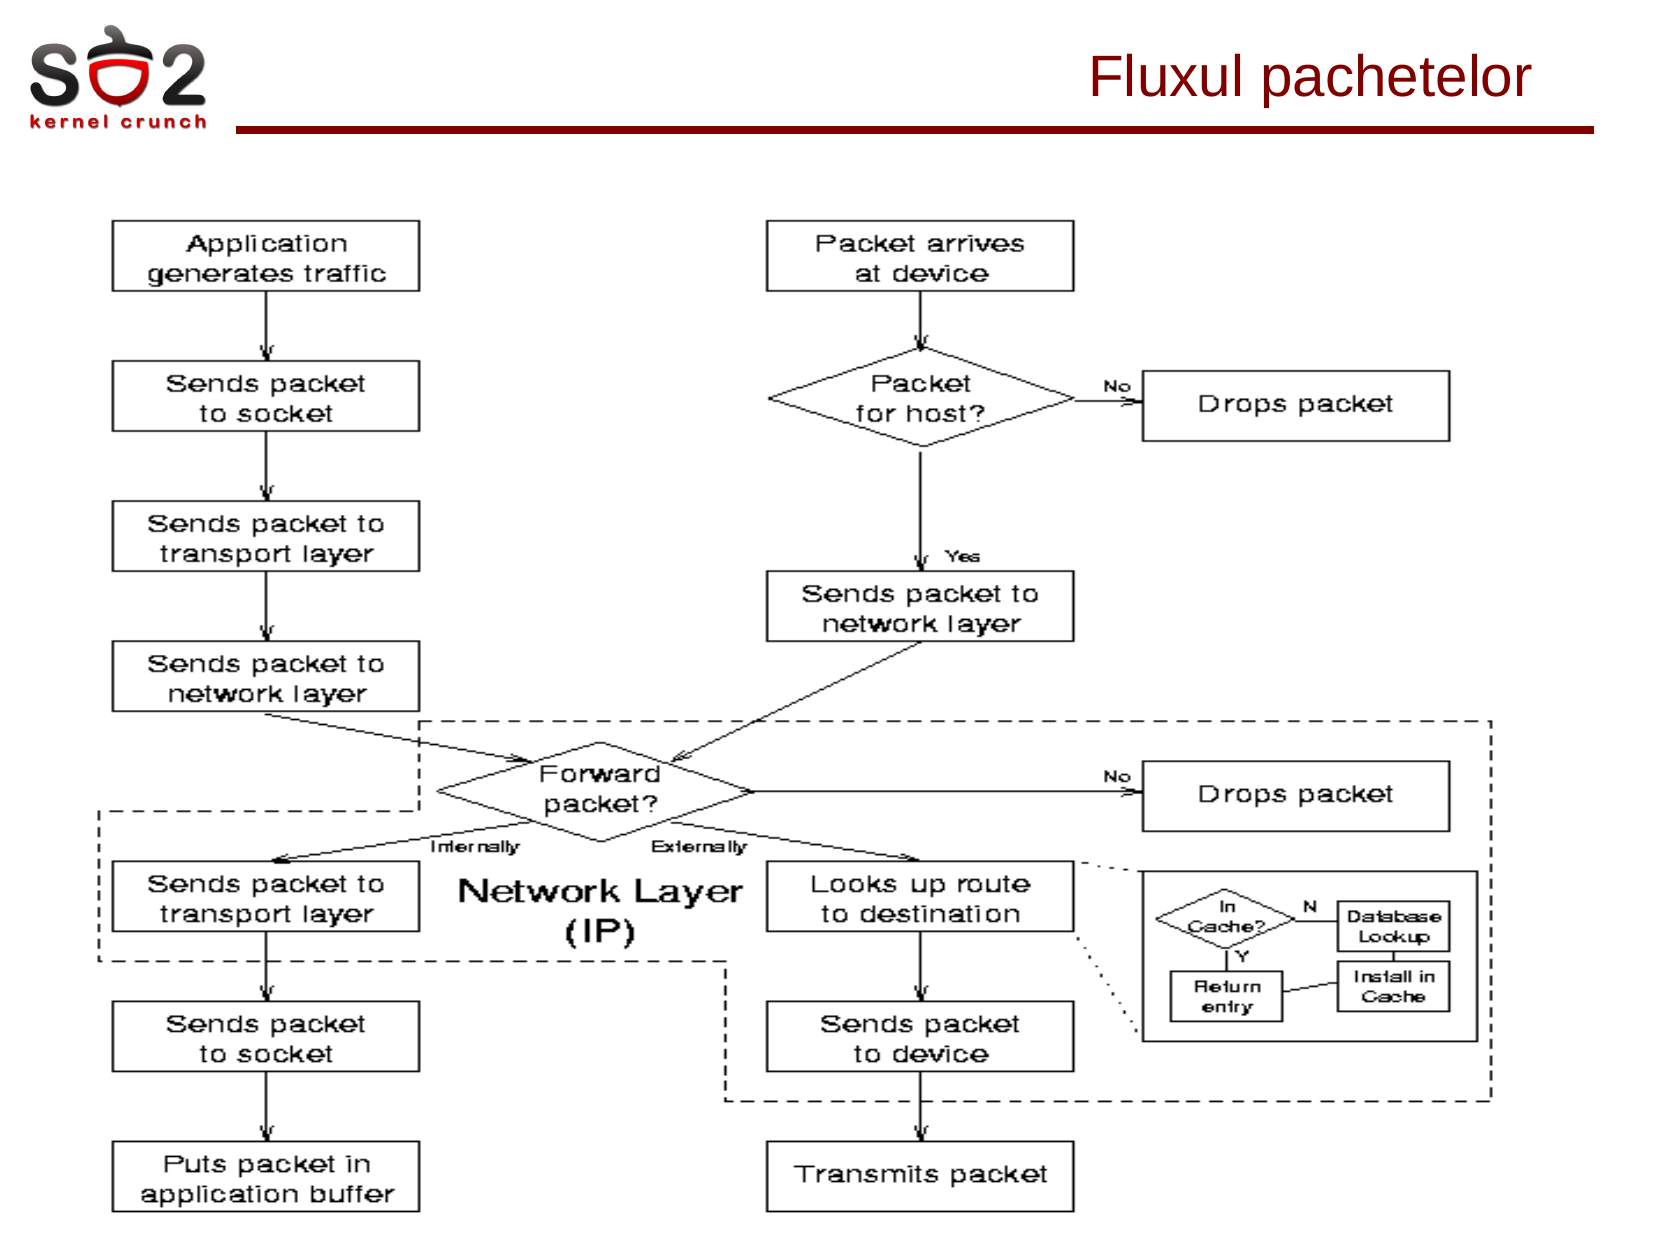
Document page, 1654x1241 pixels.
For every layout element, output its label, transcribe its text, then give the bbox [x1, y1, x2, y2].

title Fluxul pachetelor [121, 4, 1534, 148]
picture [29, 23, 121, 130]
picture [59, 147, 1595, 1241]
